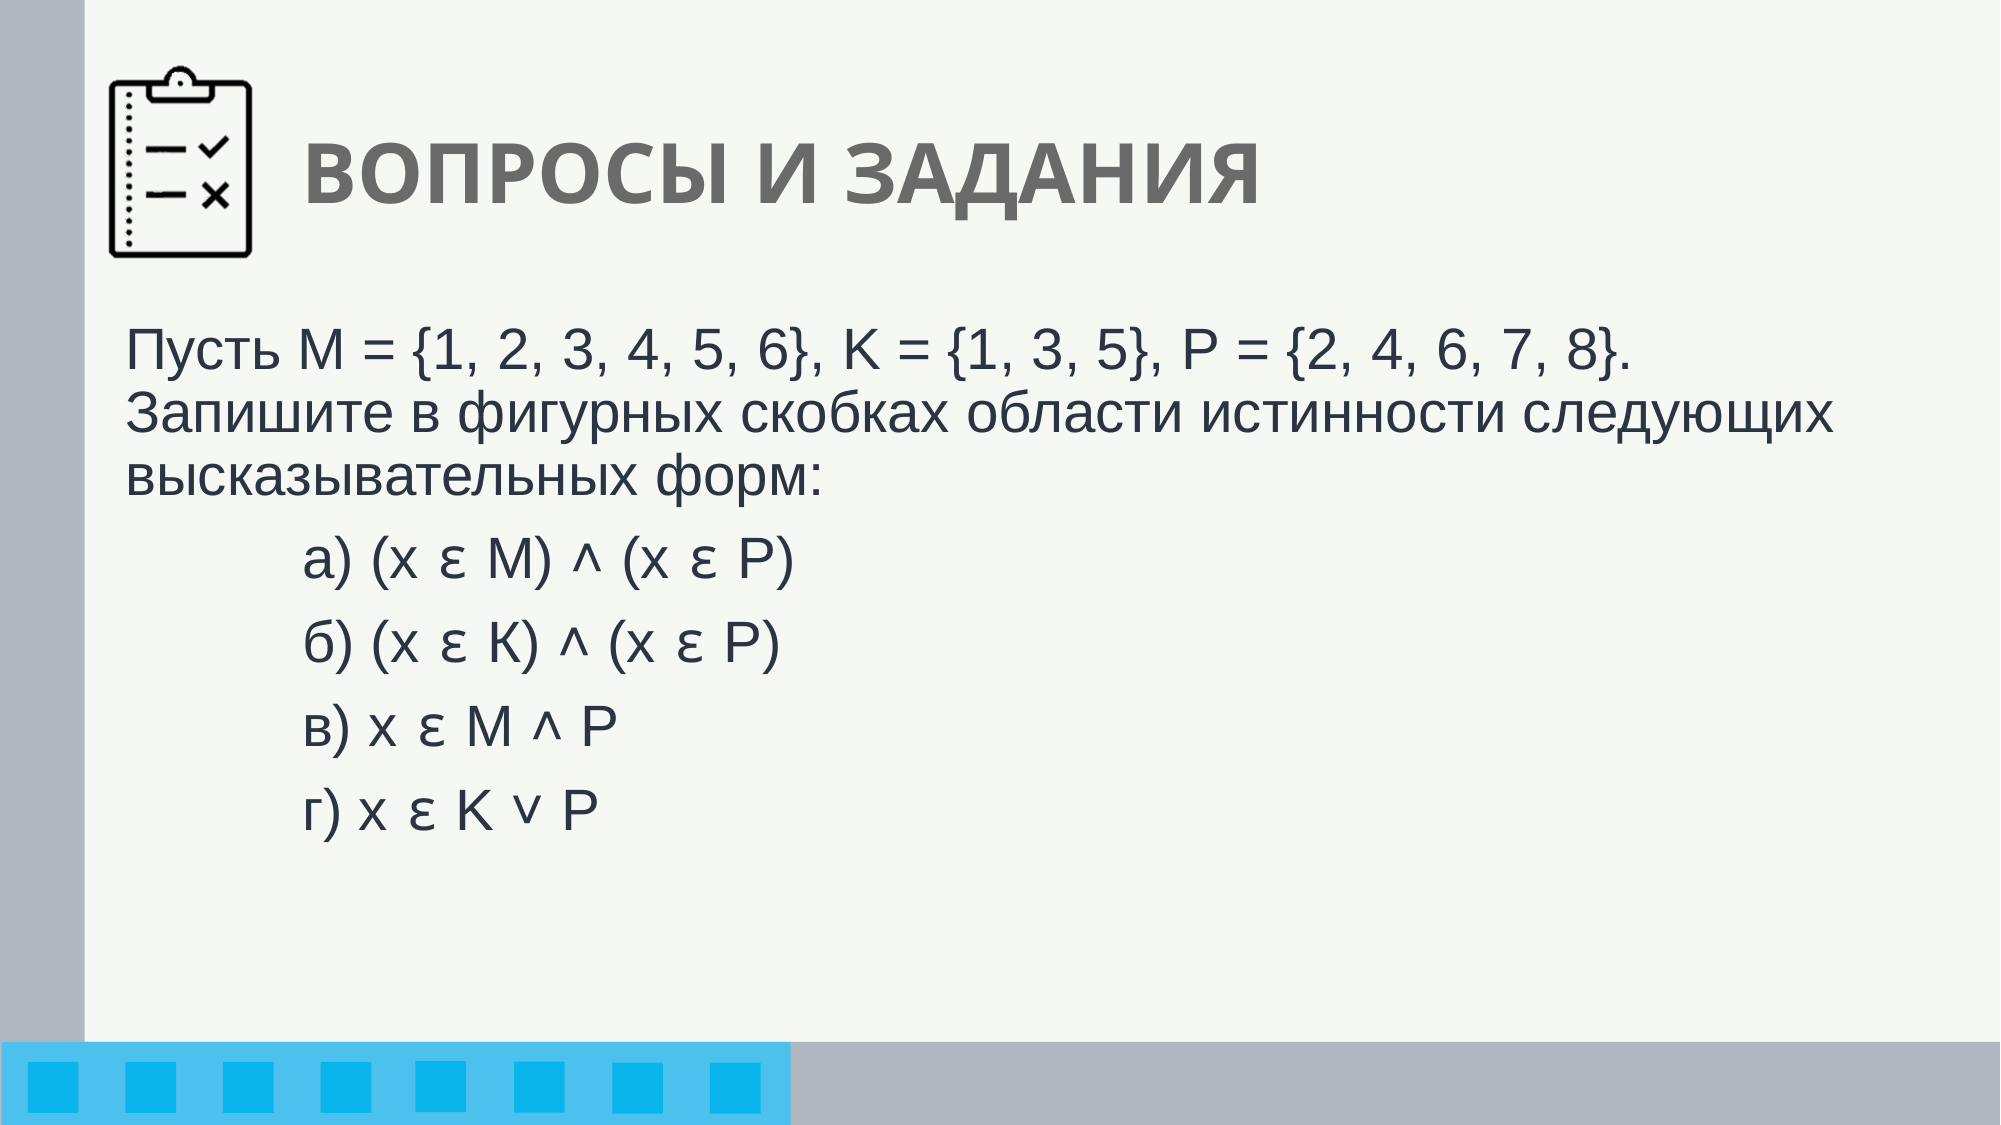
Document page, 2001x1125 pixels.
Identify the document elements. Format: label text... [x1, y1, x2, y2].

title ВОПРОСЫ И ЗАДАНИЯ [285, 67, 1892, 286]
picture [85, 54, 286, 286]
list Пусть M = {1, 2, 3, 4, 5, 6}, K = {1, 3, 5}, P = {2, 4, 6, 7, 8}. Запишите в фигурных скобках области истинности следую­щих высказывательных форм: а) (x ϵ M) ˄ (x ϵ P) б) (x ϵ К) ˄ (x ϵ P) в) x ϵ М ˄ P г) x ϵ K ˅ P [110, 311, 1892, 1058]
